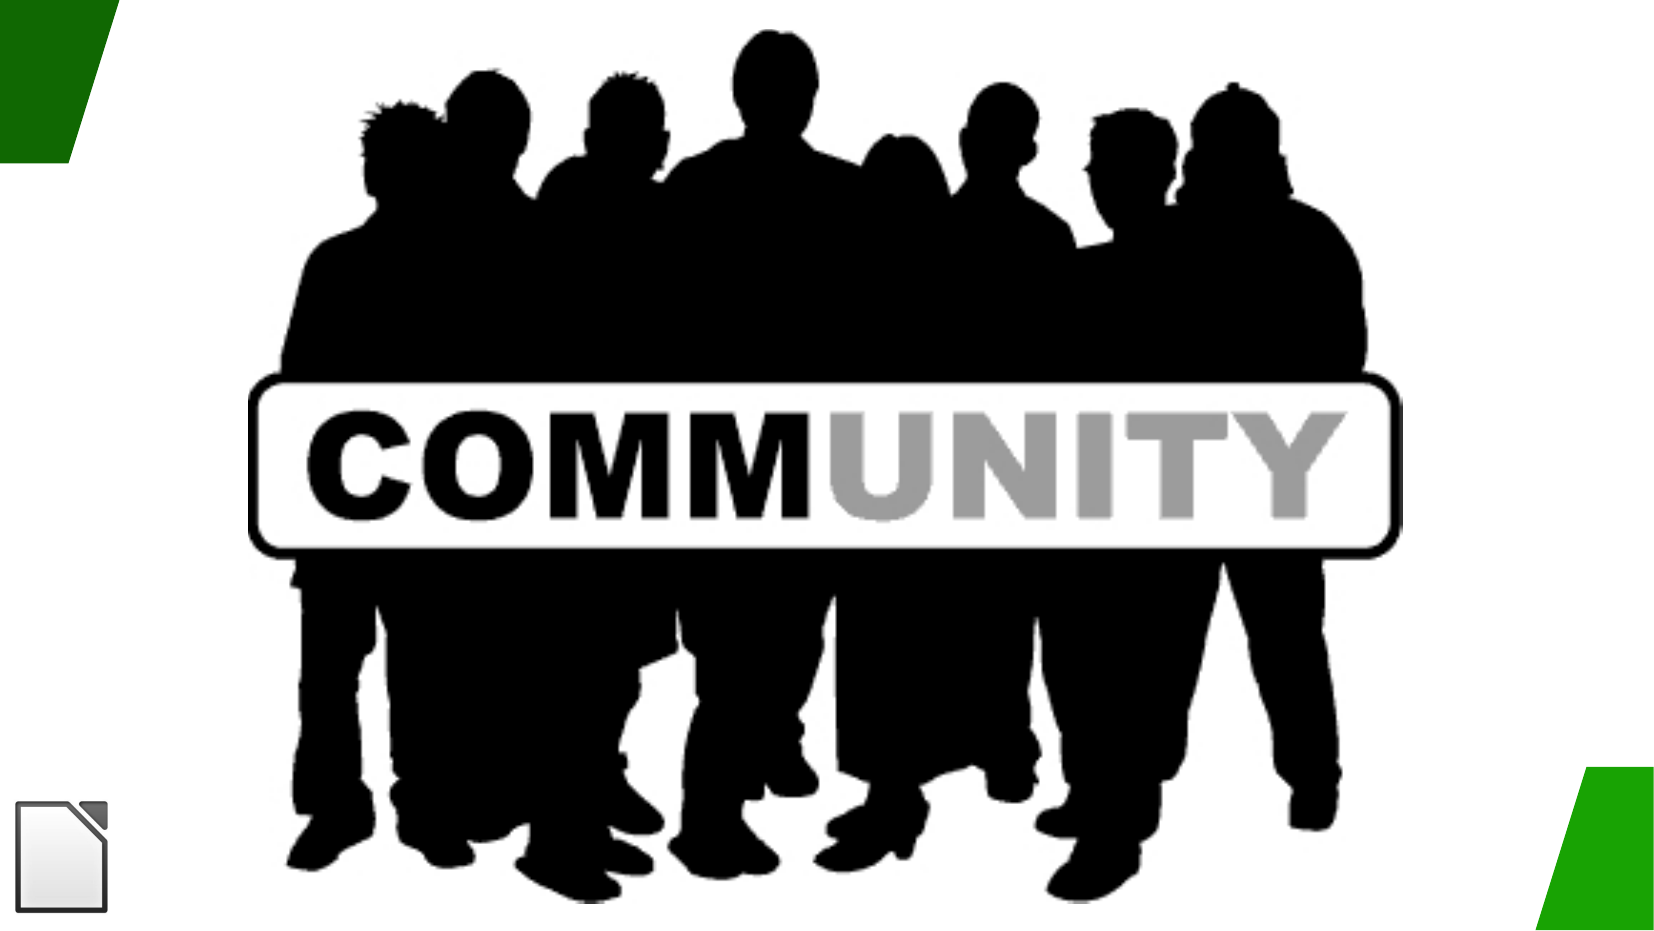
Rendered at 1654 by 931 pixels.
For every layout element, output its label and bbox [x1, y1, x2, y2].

picture [12, 798, 111, 917]
picture [248, 29, 1403, 904]
